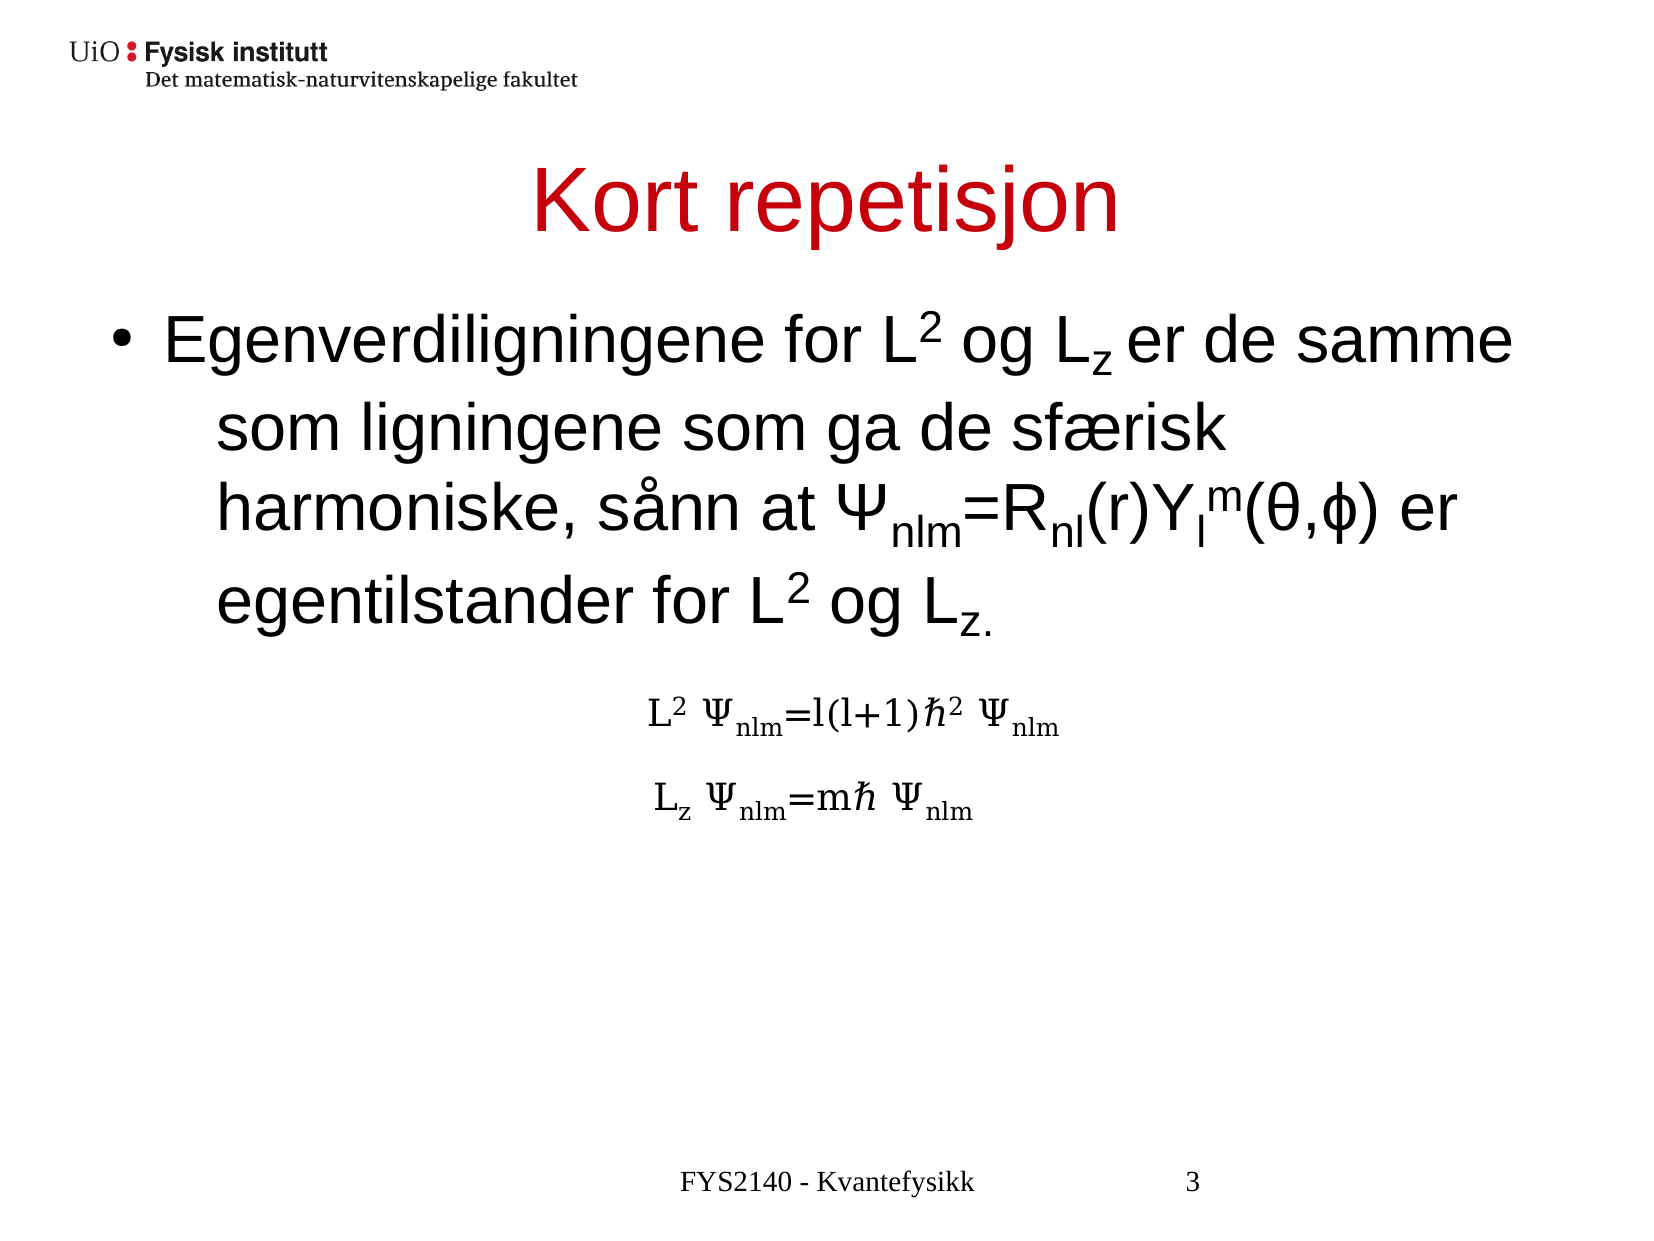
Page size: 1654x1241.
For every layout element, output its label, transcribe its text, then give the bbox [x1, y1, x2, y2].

title Kort repetisjon [82, 138, 1571, 250]
text_box FYS2140 - Kvantefysikk [565, 1162, 1090, 1216]
list Egenverdiligningene for L2 og Lz er de samme som ligningene som ga de sfærisk harmoniske, sånn at Ψnlm=Rnl(r)Ylm(θ,ϕ) er egentilstander for L2 og Lz. [74, 295, 1567, 1100]
text_box [1185, 1162, 1571, 1216]
text_box L2 Ψnlm=l(l+1)ℏ2 Ψnlm [134, 688, 1573, 774]
text_box Lz Ψnlm=mℏ Ψnlm [94, 773, 1533, 860]
